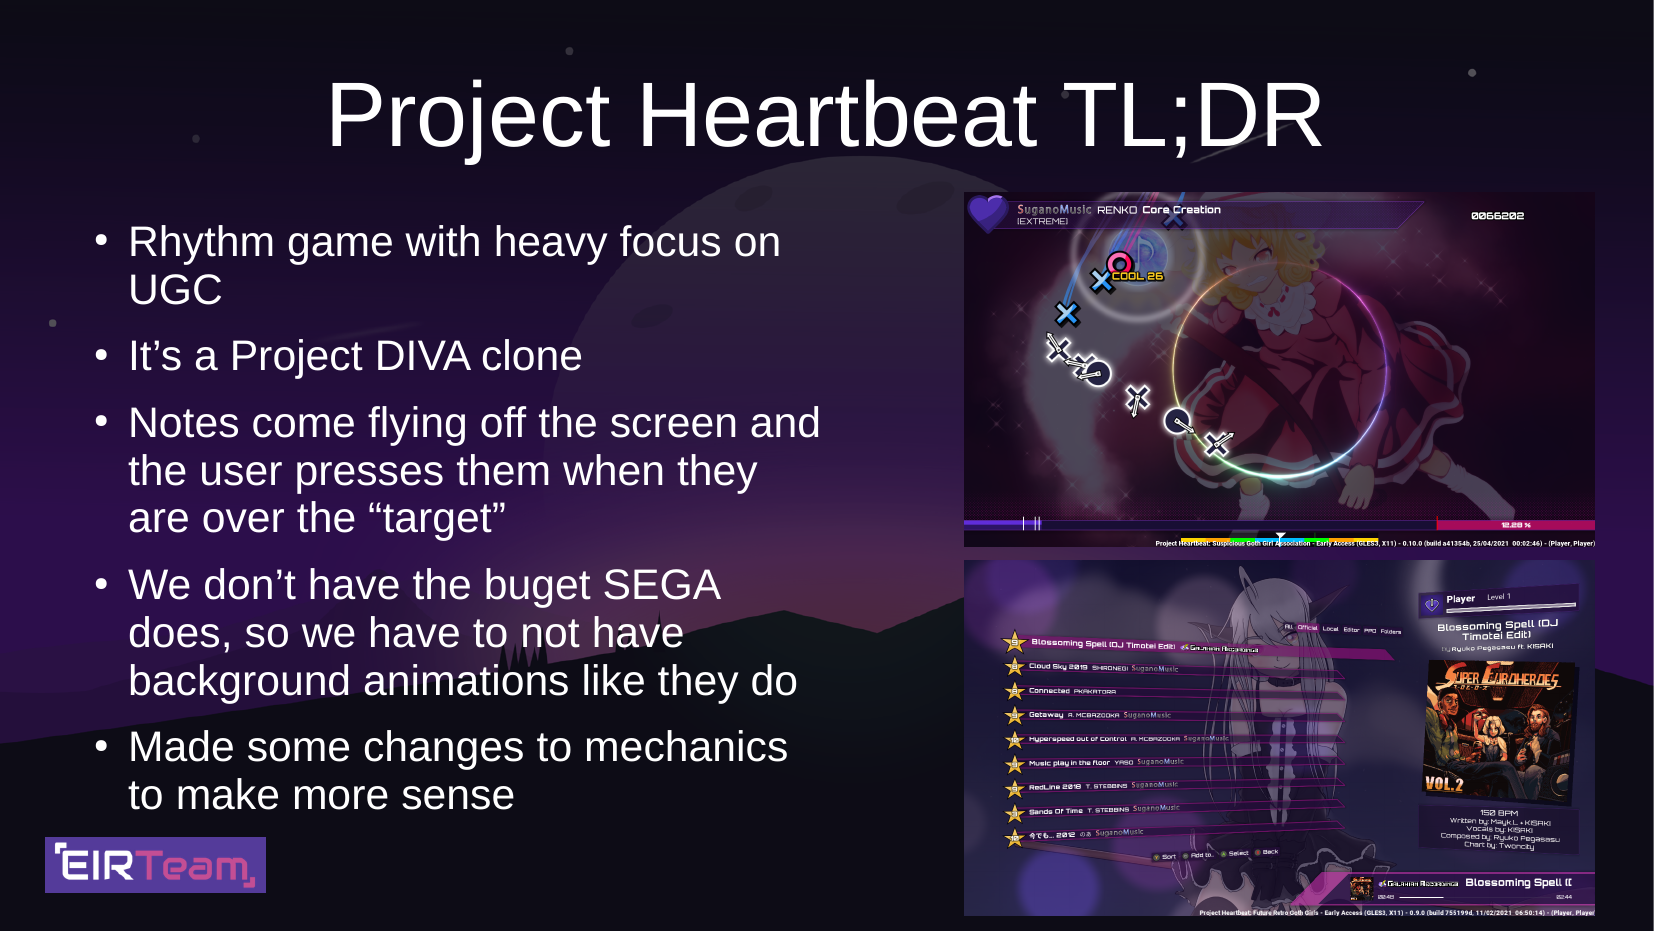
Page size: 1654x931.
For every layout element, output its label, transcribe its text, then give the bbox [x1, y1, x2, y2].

title Project Heartbeat TL;DR [82, 37, 1571, 193]
list Rhythm game with heavy focus on UGC It’s a Project DIVA clone Notes come flying off the screen and the user presses them when they are over the “target” We don’t have the buget SEGA does, so we have to not have background animations like they do Made some changes to mechanics to make more sense [82, 217, 827, 827]
picture [0, 0, 1654, 931]
